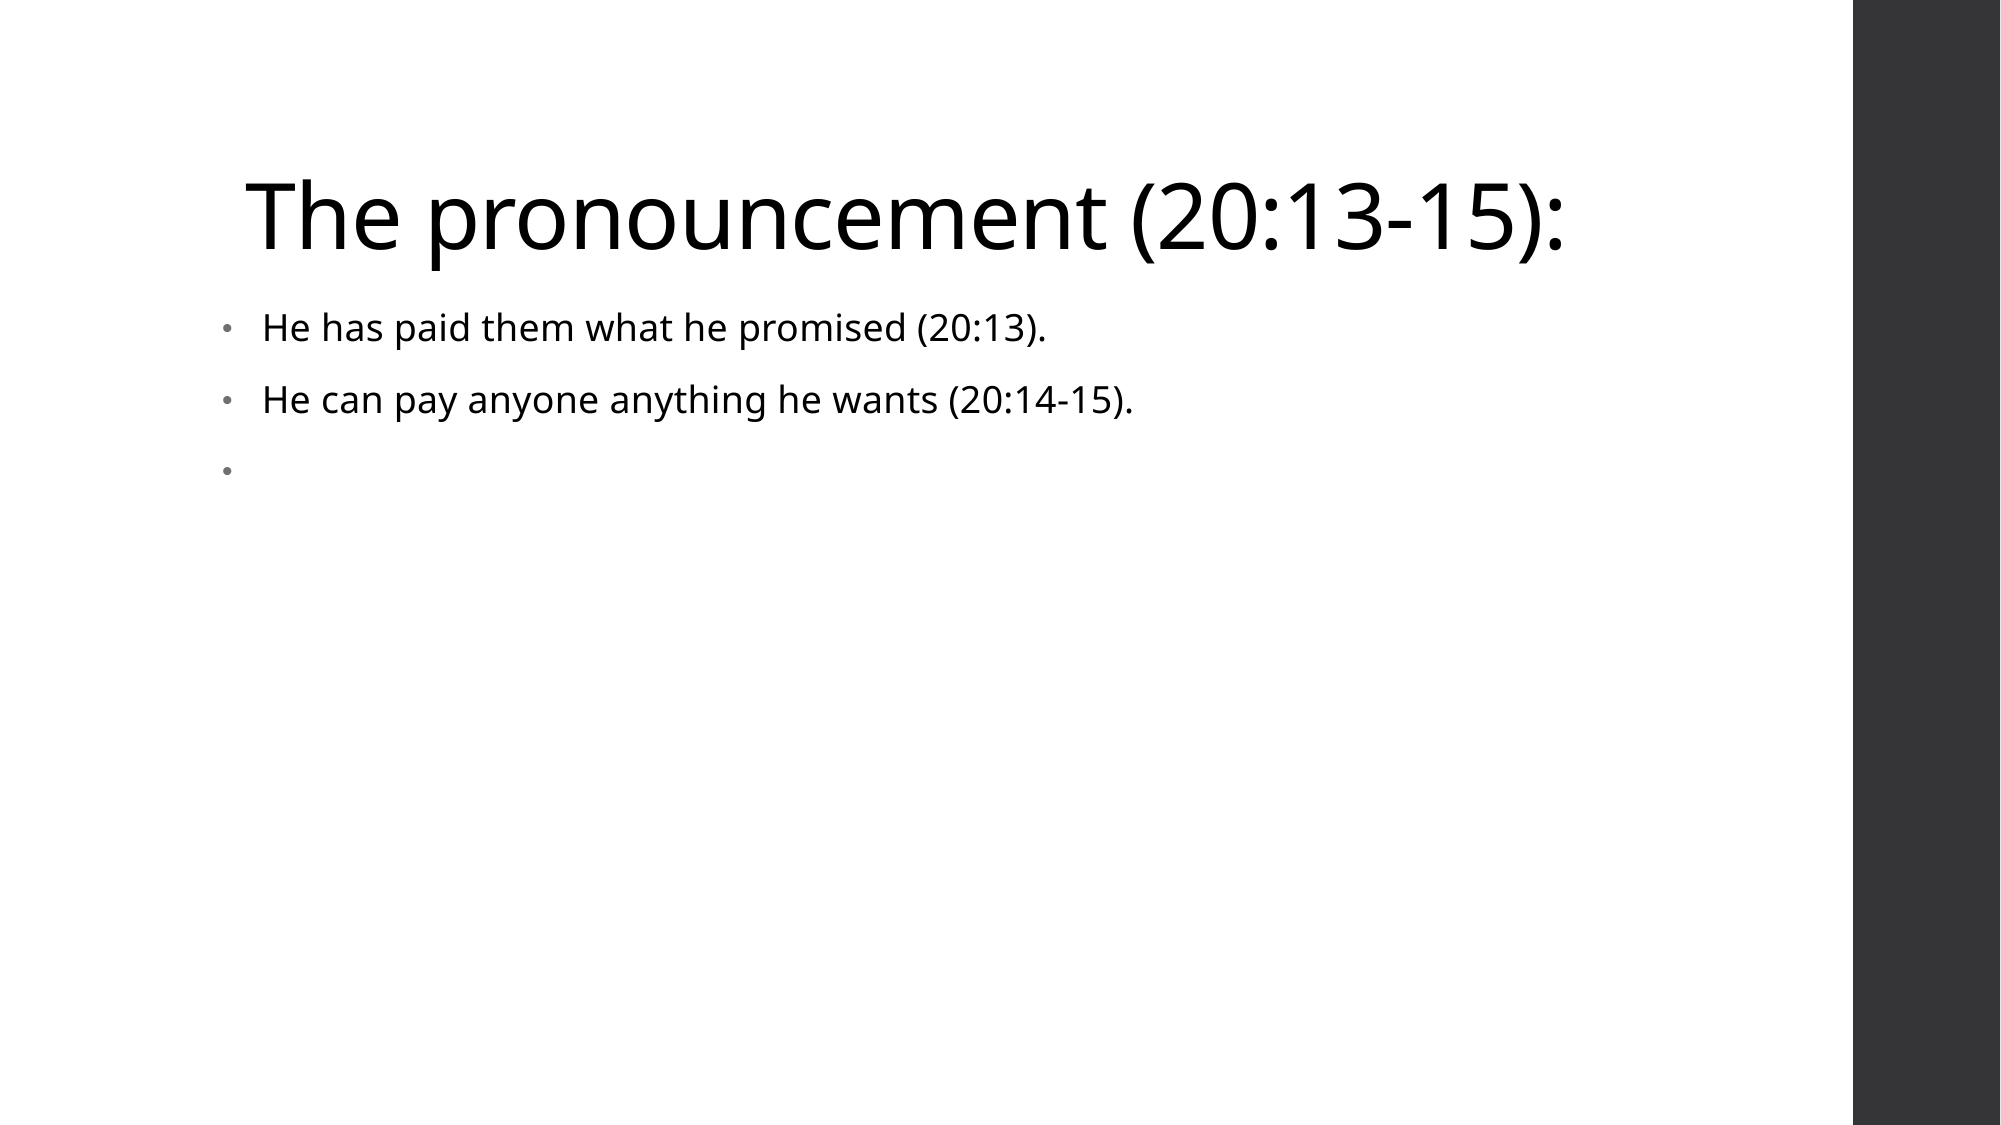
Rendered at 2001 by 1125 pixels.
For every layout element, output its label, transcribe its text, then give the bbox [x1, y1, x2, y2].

list He has paid them what he promised (20:13). He can pay anyone anything he wants (20:14-15). [206, 299, 1617, 1014]
title The pronouncement (20:13-15): [206, 60, 1797, 278]
